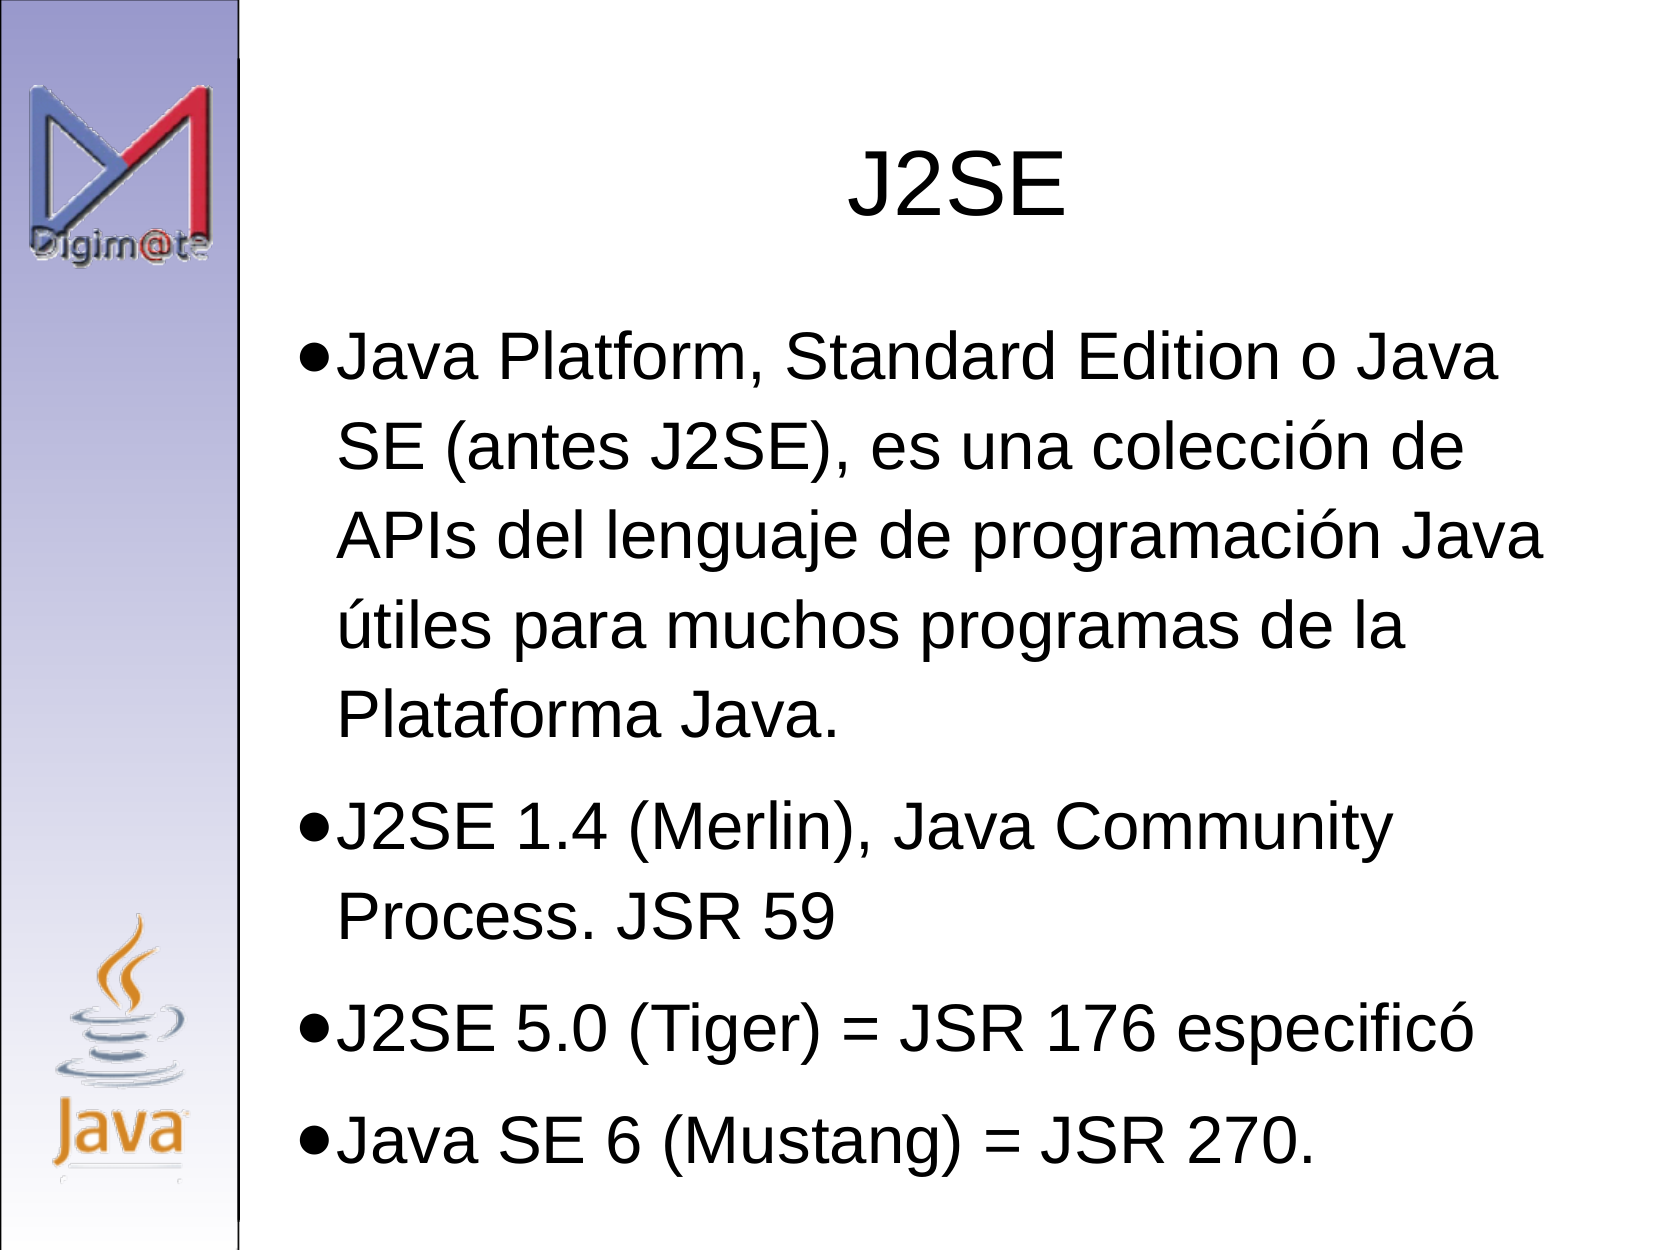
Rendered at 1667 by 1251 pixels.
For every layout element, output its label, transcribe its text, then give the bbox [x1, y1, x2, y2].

title J2SE [267, 65, 1650, 281]
picture [0, 0, 1667, 1250]
list Java Platform, Standard Edition o Java SE (antes J2SE), es una colección de APIs del lenguaje de programación Java útiles para muchos programas de la Plataforma Java. J2SE 1.4 (Merlin), Java Community Process. JSR 59 J2SE 5.0 (Tiger) = JSR 176 especificó Java SE 6 (Mustang) = JSR 270. [267, 297, 1596, 1130]
